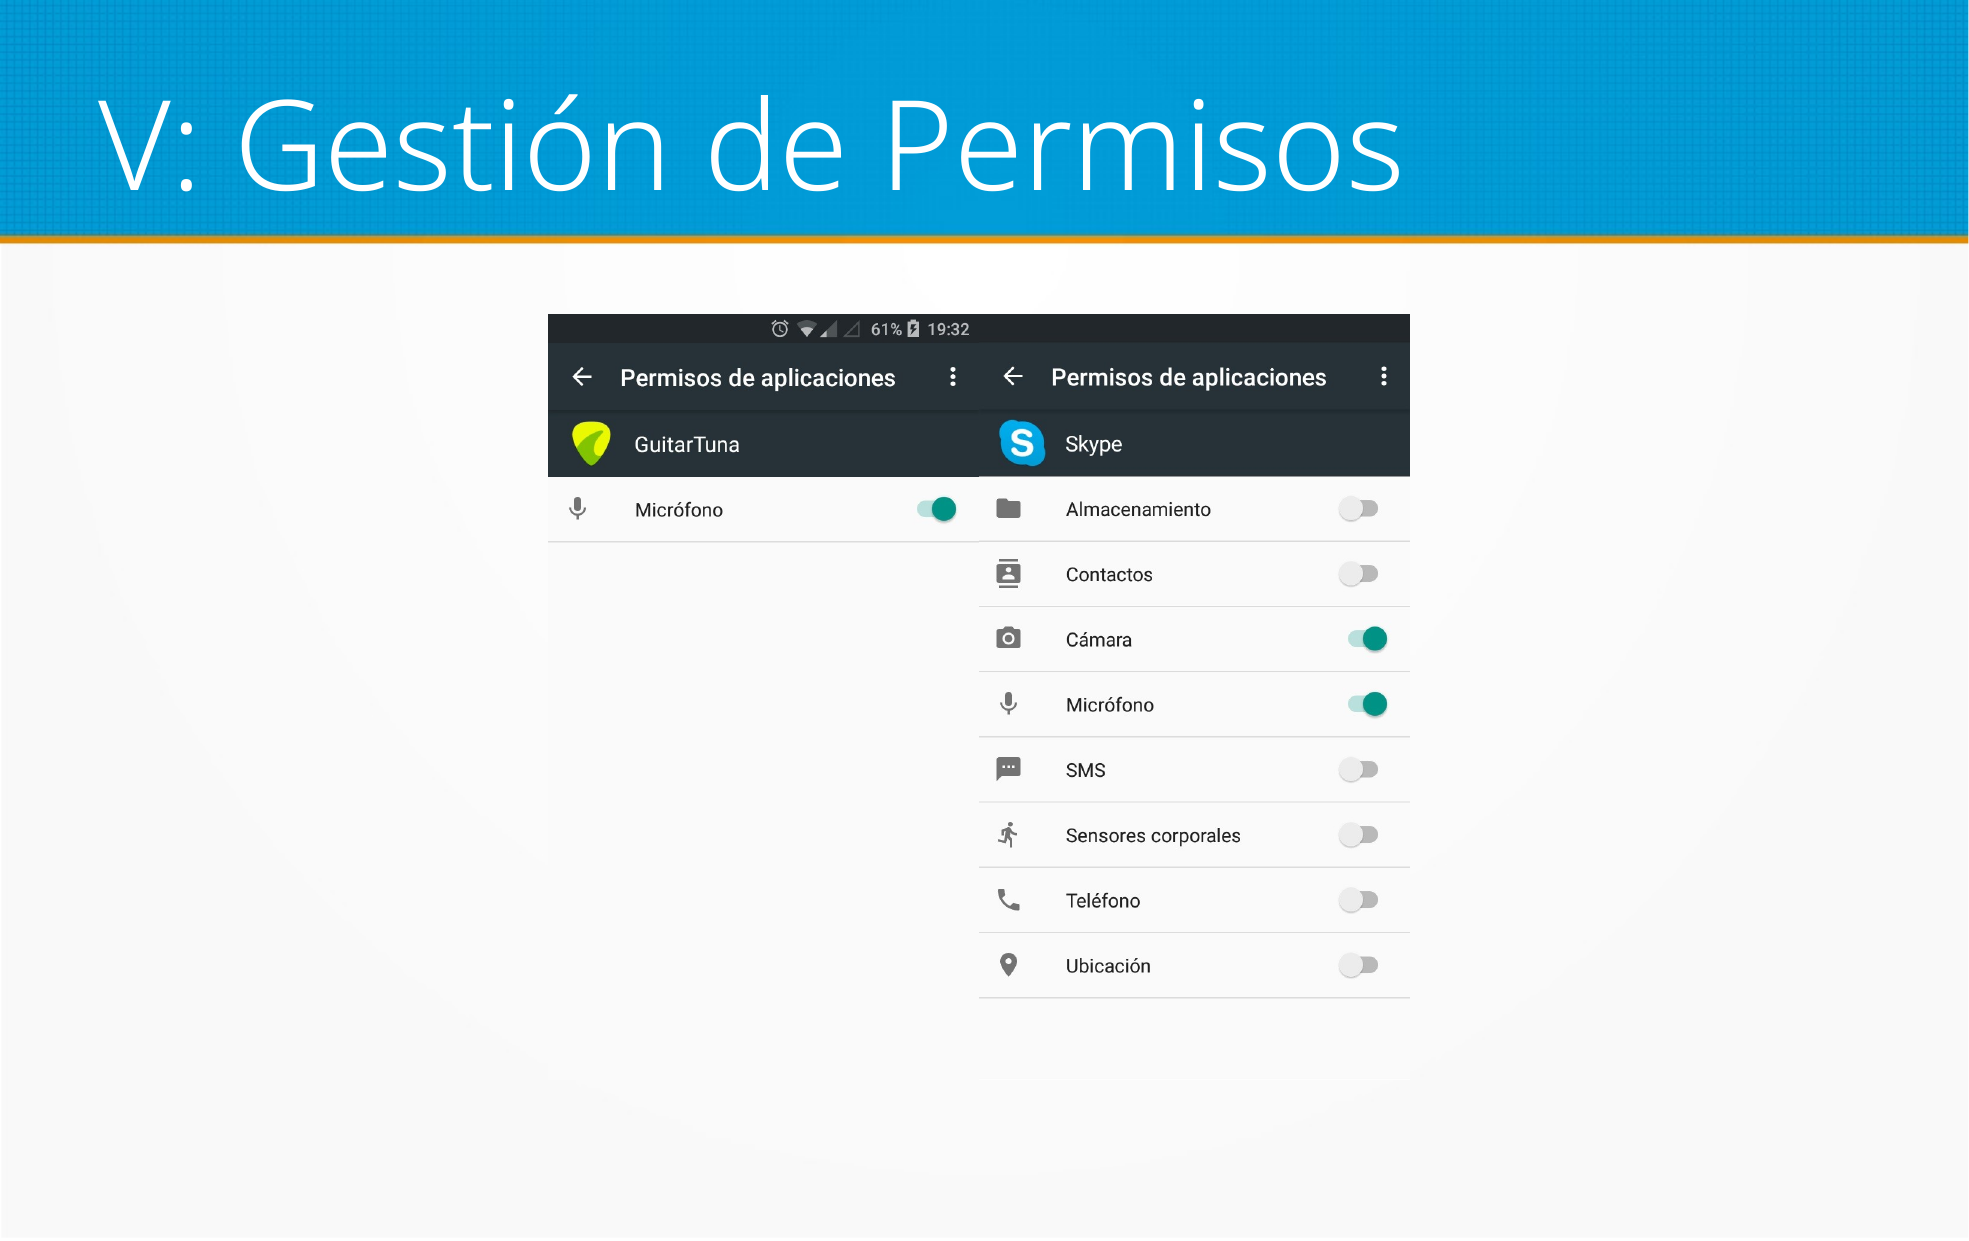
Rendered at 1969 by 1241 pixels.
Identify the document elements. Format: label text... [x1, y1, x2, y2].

title V: Gestión de Permisos [98, 19, 1870, 227]
picture [0, 233, 1969, 1241]
